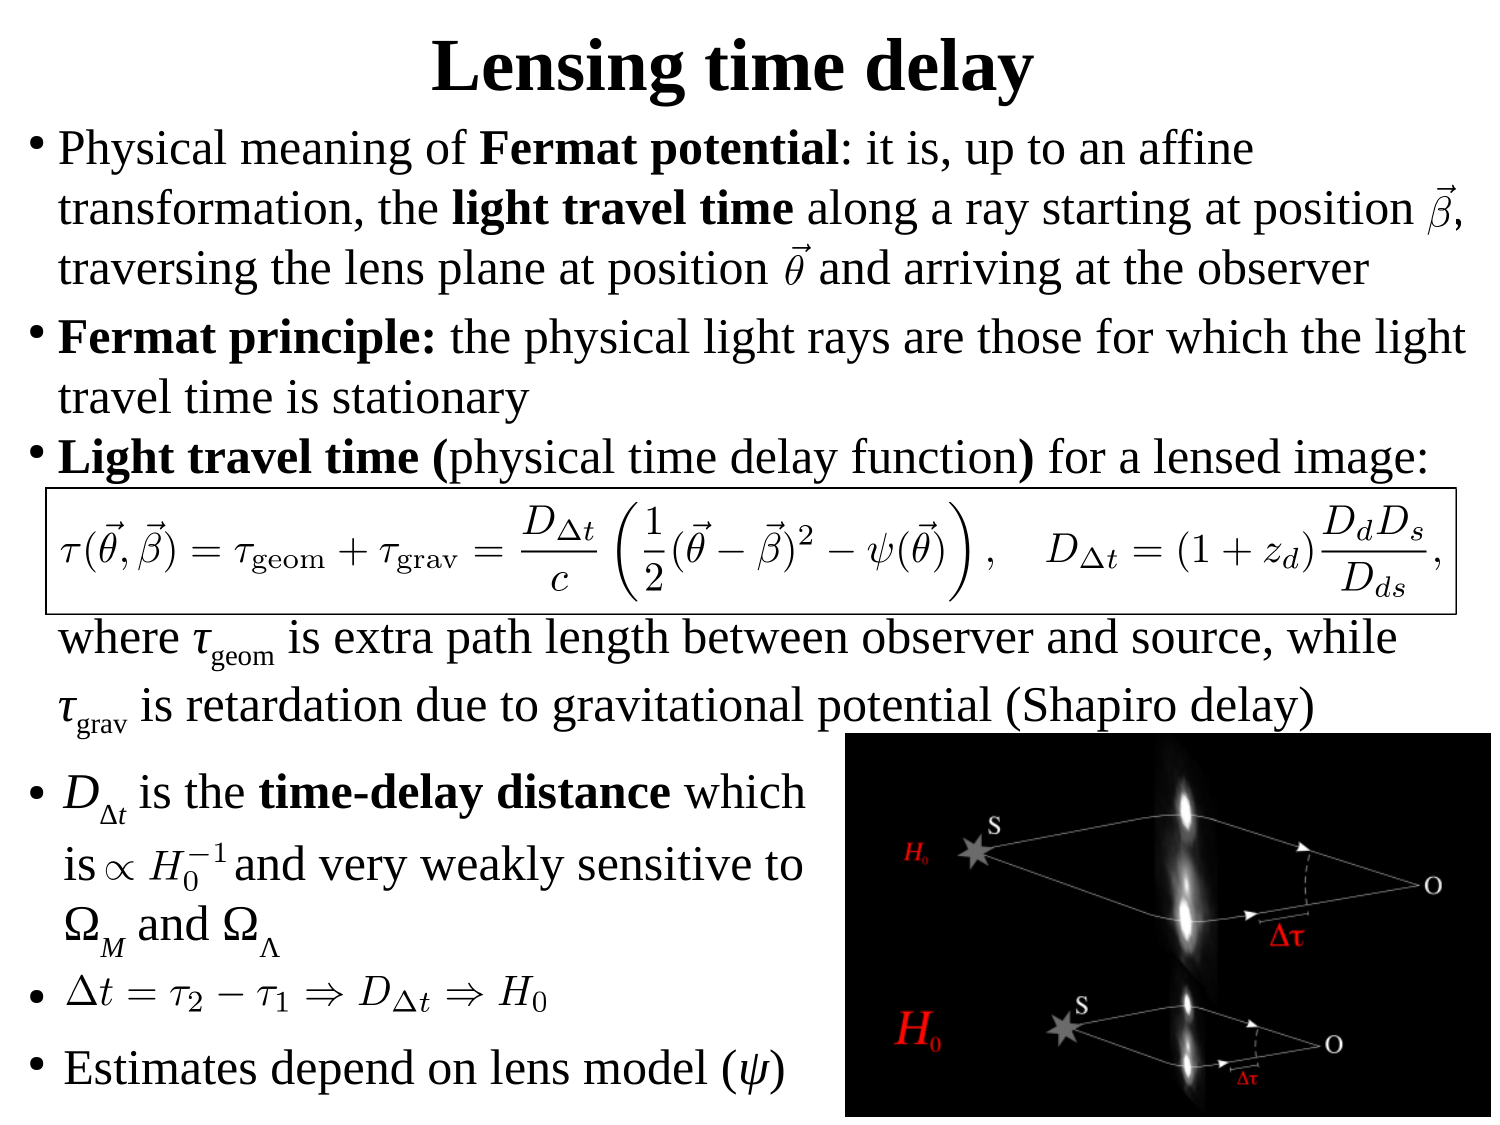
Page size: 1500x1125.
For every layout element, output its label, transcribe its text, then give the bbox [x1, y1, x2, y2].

picture [1427, 184, 1456, 235]
list Physical meaning of Fermat potential: it is, up to an affine transformation, the light travel time along a ray starting at position , traversing the lens plane at position and arriving at the observer Fermat principle: the physical light rays are those for which the light travel time is stationary Light travel time (physical time delay function) for a lensed image: where τgeom is extra path length between observer and source, while τgrav is retardation due to gravitational potential (Shapiro delay) [13, 107, 1489, 747]
text_box DΔt is the time-delay distance which is and very weakly sensitive to ΩM and ΩΛ Estimates depend on lens model (ψ) [13, 750, 825, 1103]
picture [105, 842, 226, 891]
picture [785, 243, 811, 286]
picture [45, 487, 1457, 616]
picture [66, 974, 546, 1012]
title Lensing time delay [58, 7, 1409, 114]
picture [845, 733, 1491, 1117]
